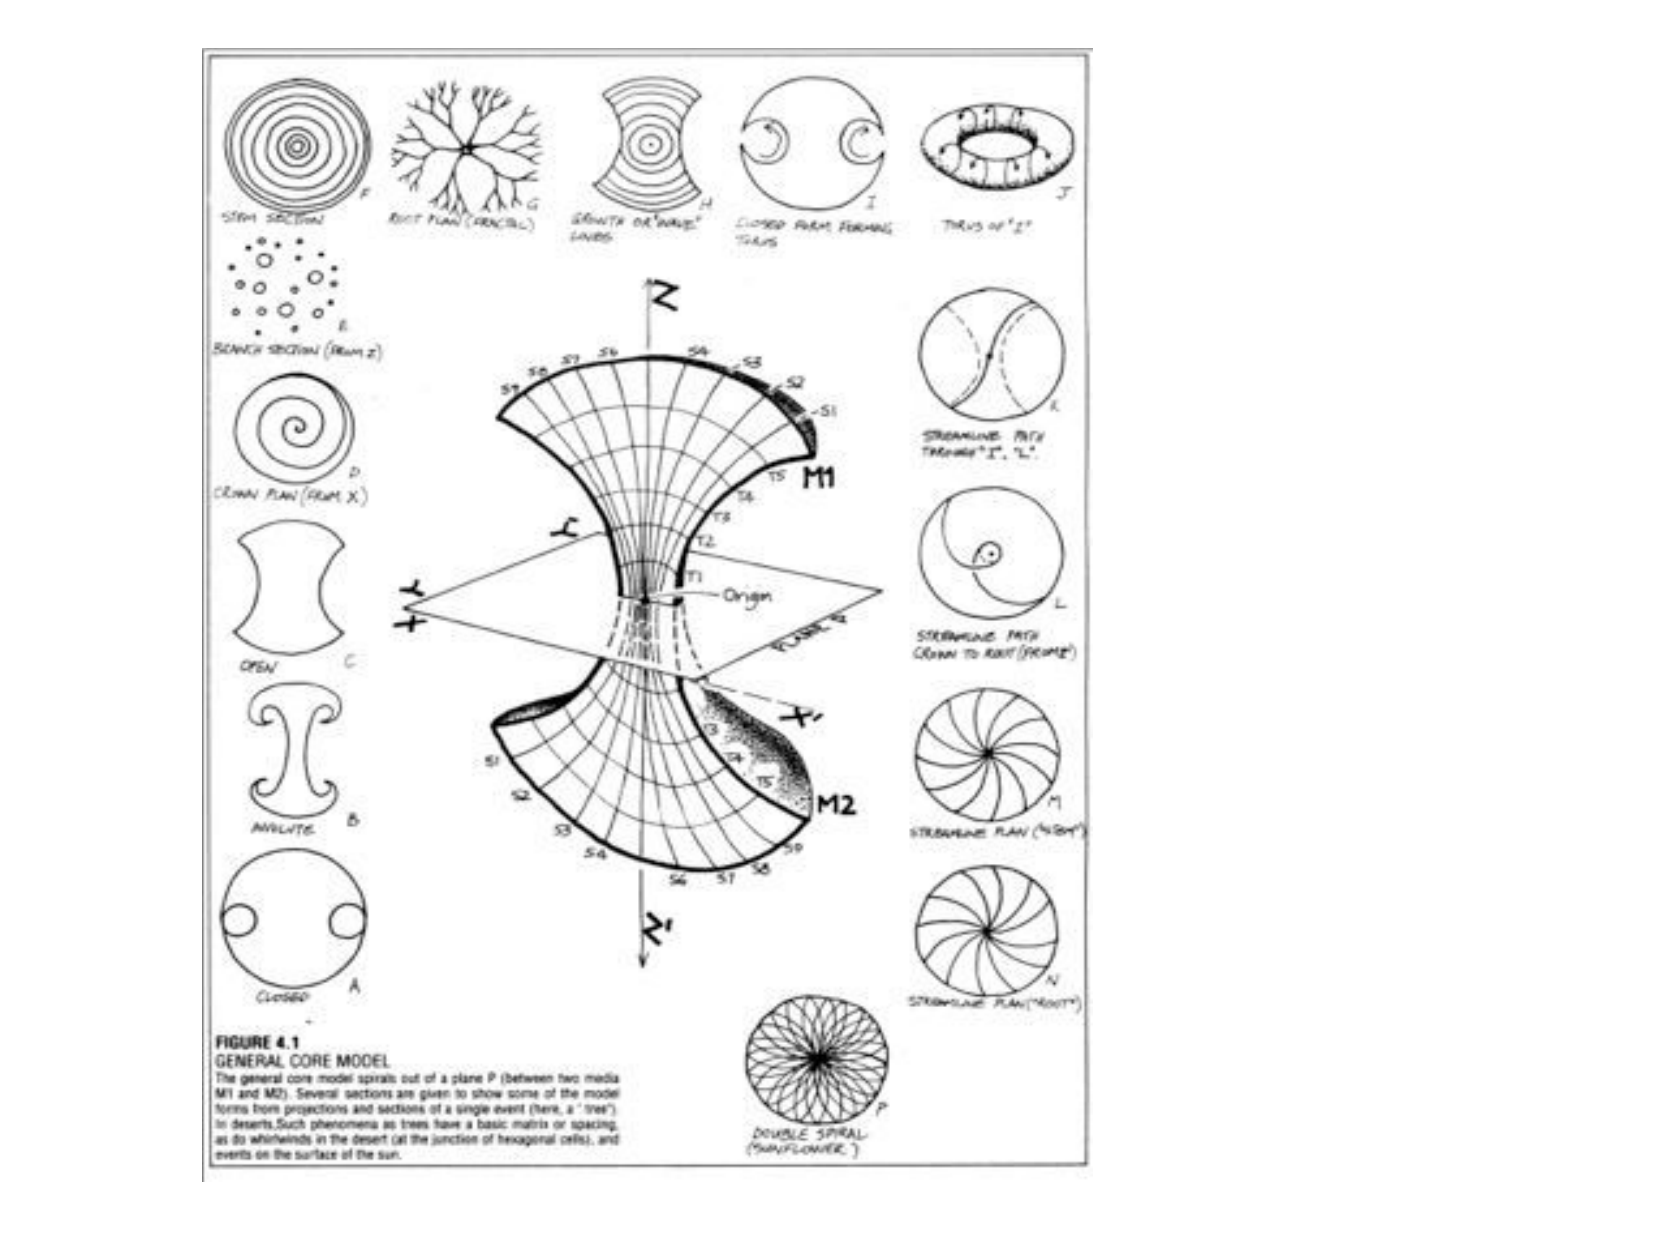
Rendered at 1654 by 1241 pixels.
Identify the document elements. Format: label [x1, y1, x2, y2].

picture [202, 48, 1093, 1182]
